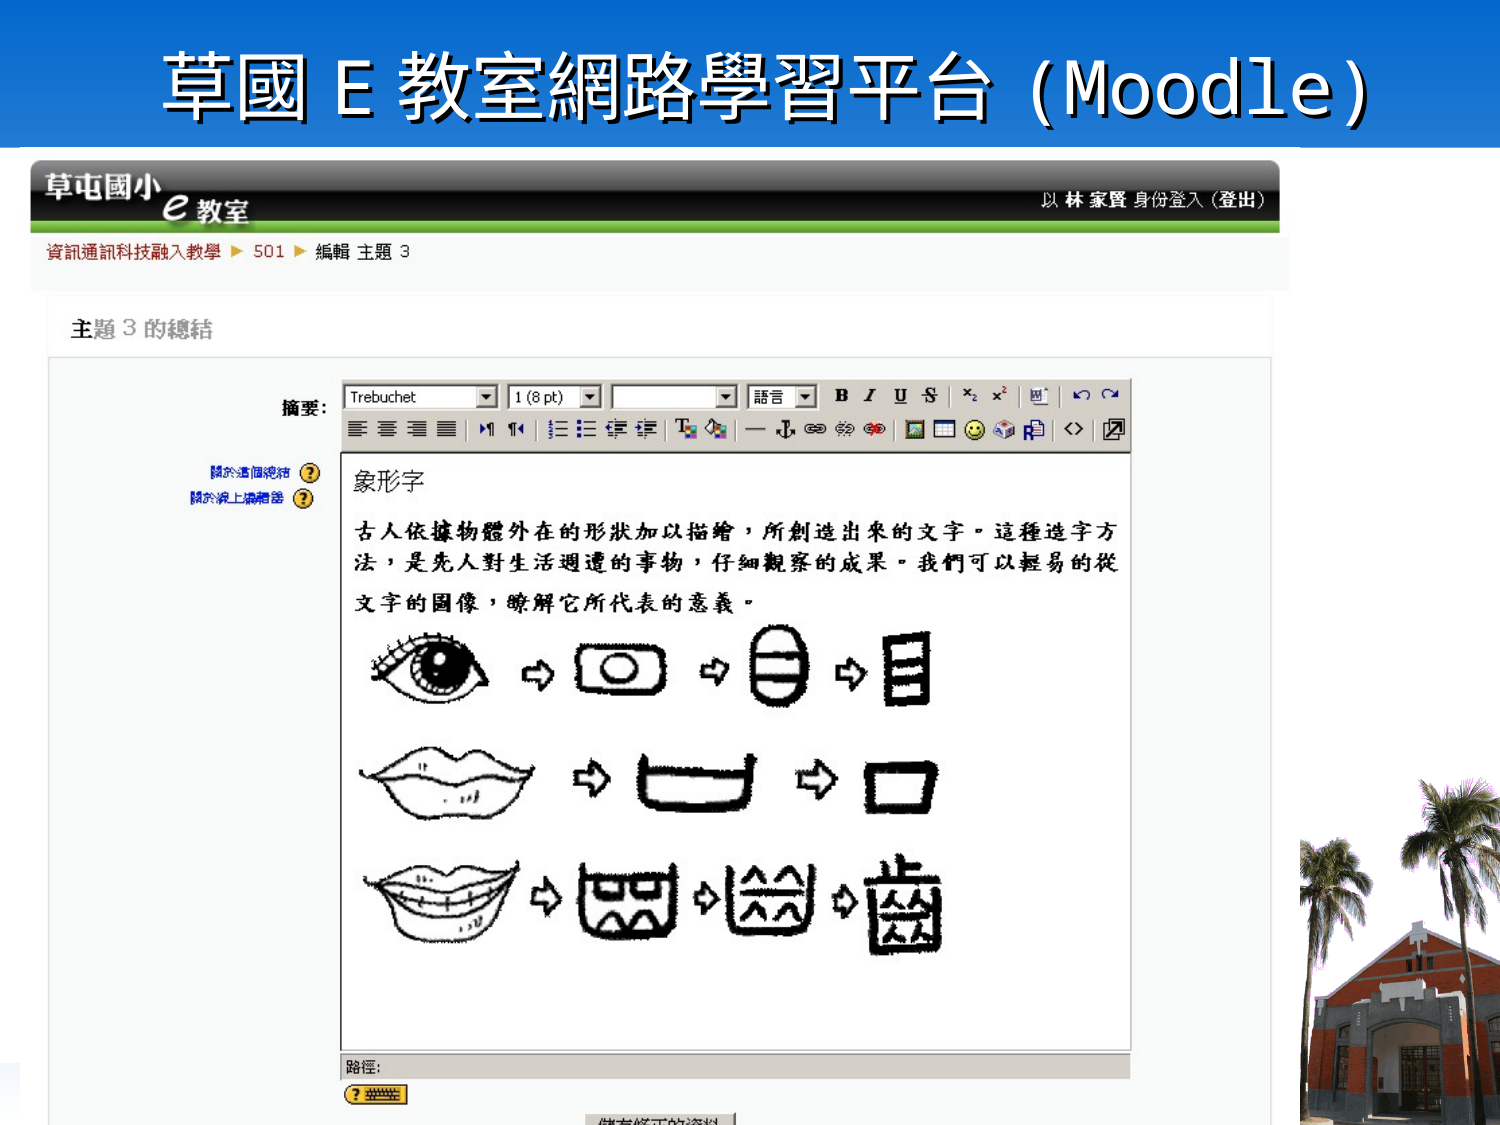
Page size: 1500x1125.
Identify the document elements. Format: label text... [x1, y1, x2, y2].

picture [20, 147, 1500, 1125]
title 草國E教室網路學習平台(Moodle) [159, 0, 1489, 176]
